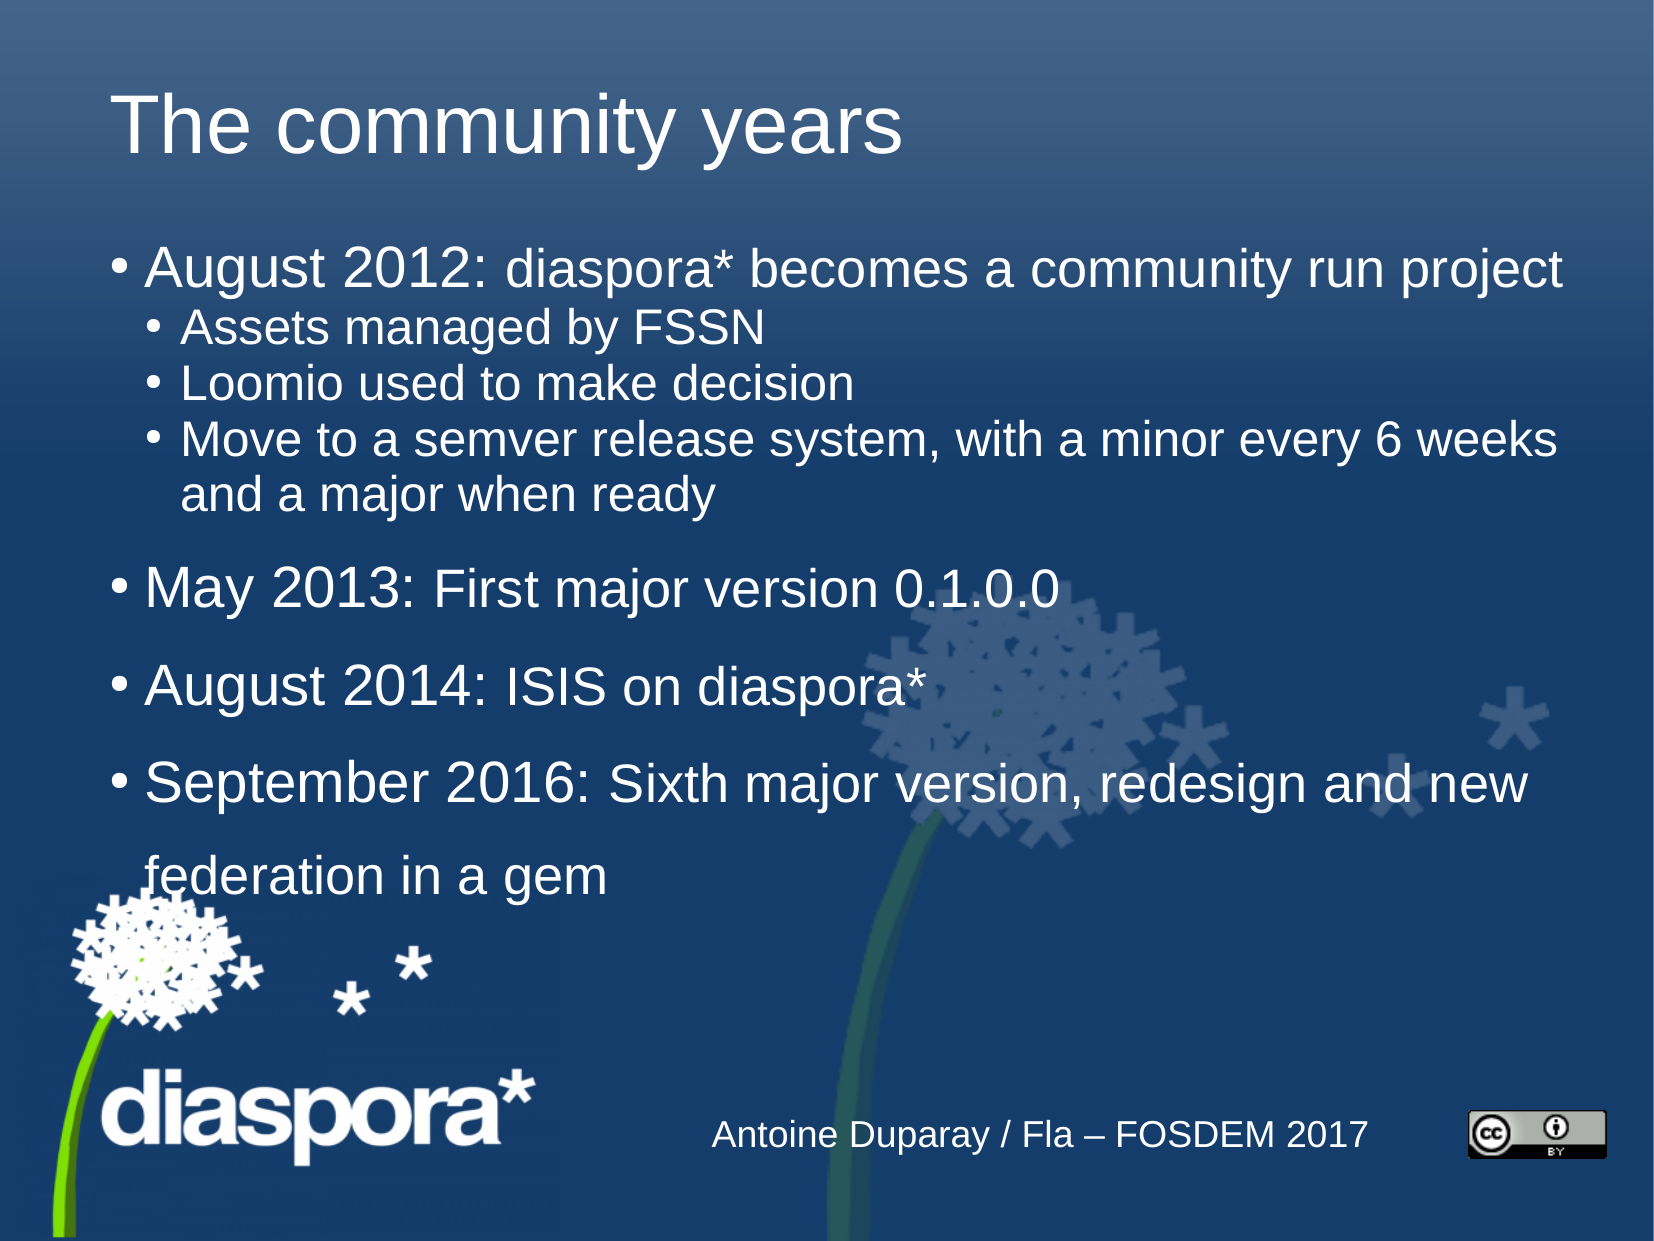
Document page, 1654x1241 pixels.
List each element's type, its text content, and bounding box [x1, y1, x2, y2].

text_box August 2012: diaspora* becomes a community run project Assets managed by FSSN Loomio used to make decision Move to a semver release system, with a minor every 6 weeks and a major when ready May 2013: First major version 0.1.0.0 August 2014: ISIS on diaspora* September 2016: Sixth major version, redesign and new federation in a gem [94, 194, 1642, 1016]
text_box Antoine Duparay / Fla – FOSDEM 2017 [696, 1105, 1394, 1205]
text_box The community years [94, 70, 1477, 194]
picture [0, 0, 1654, 1241]
